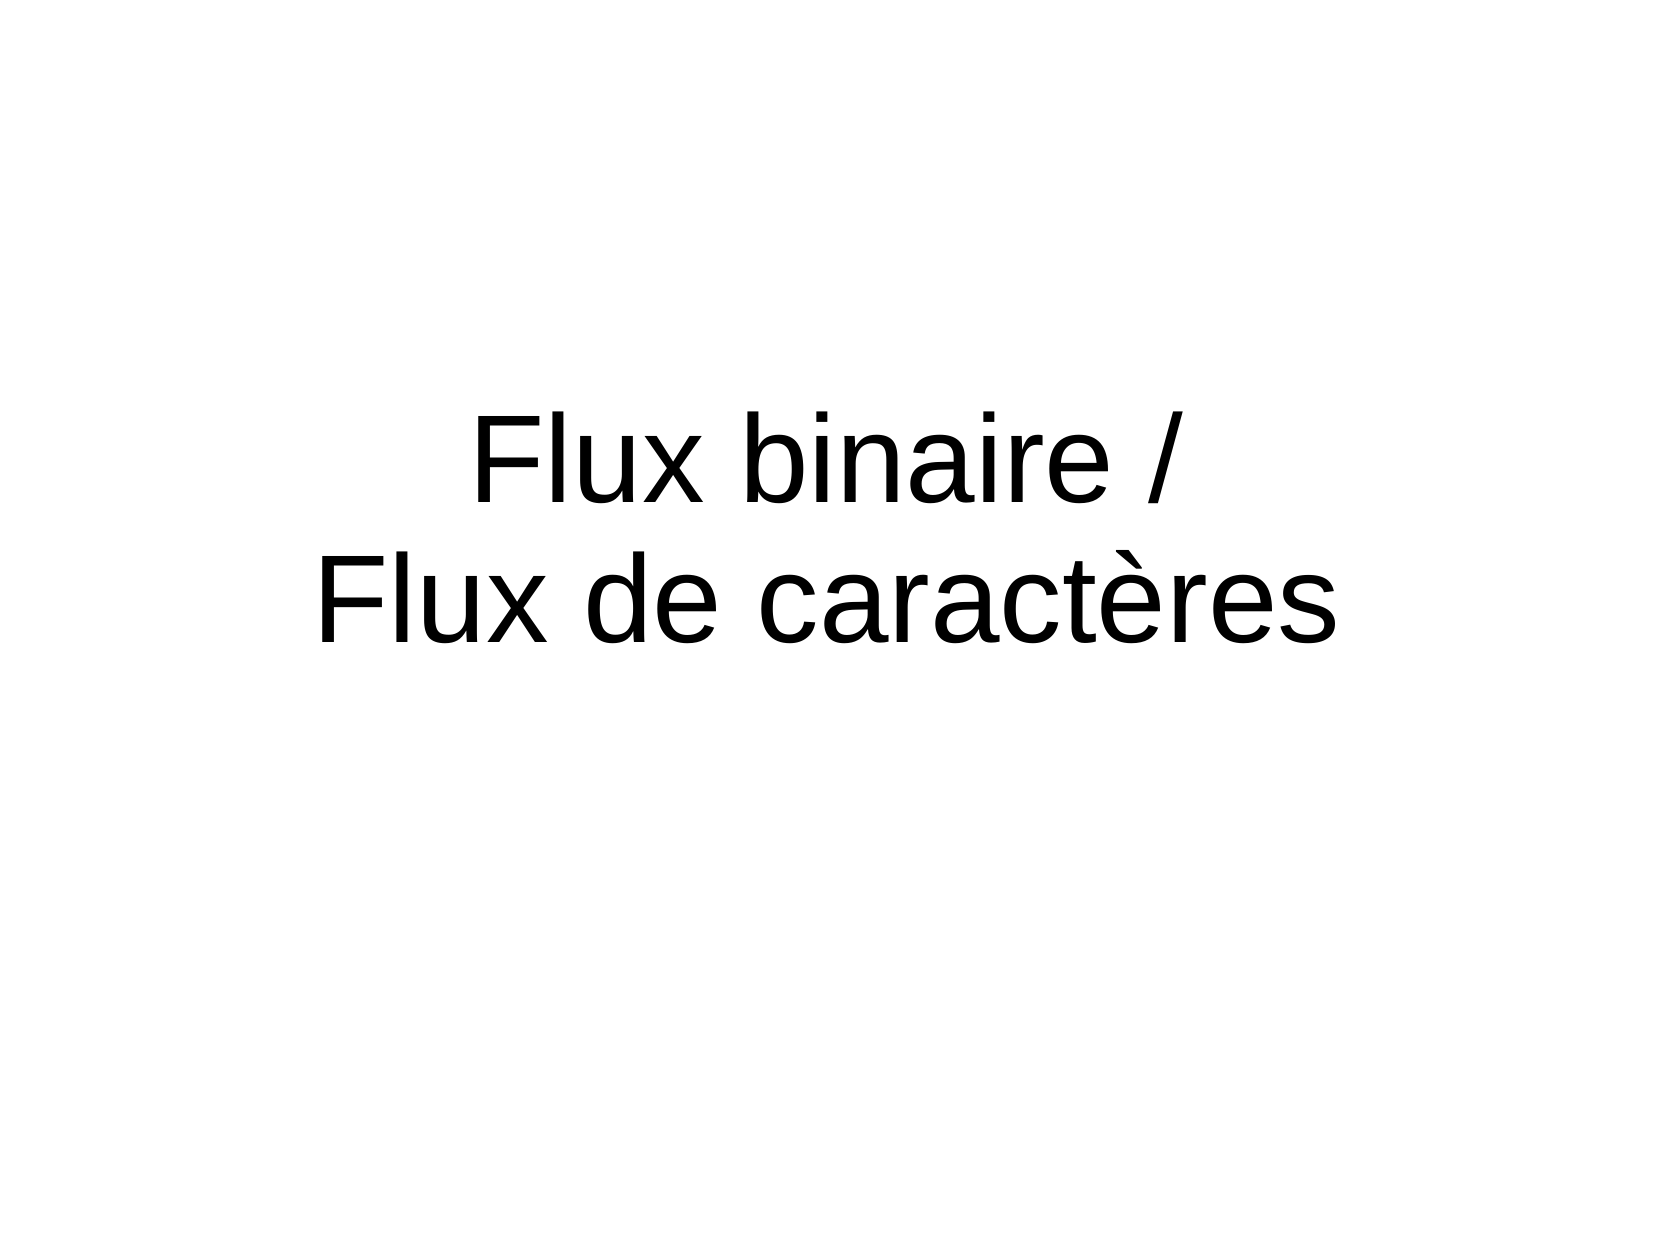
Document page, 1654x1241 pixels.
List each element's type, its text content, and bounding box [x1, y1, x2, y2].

subtitle Flux binaire / Flux de caractères [82, 49, 1571, 1010]
